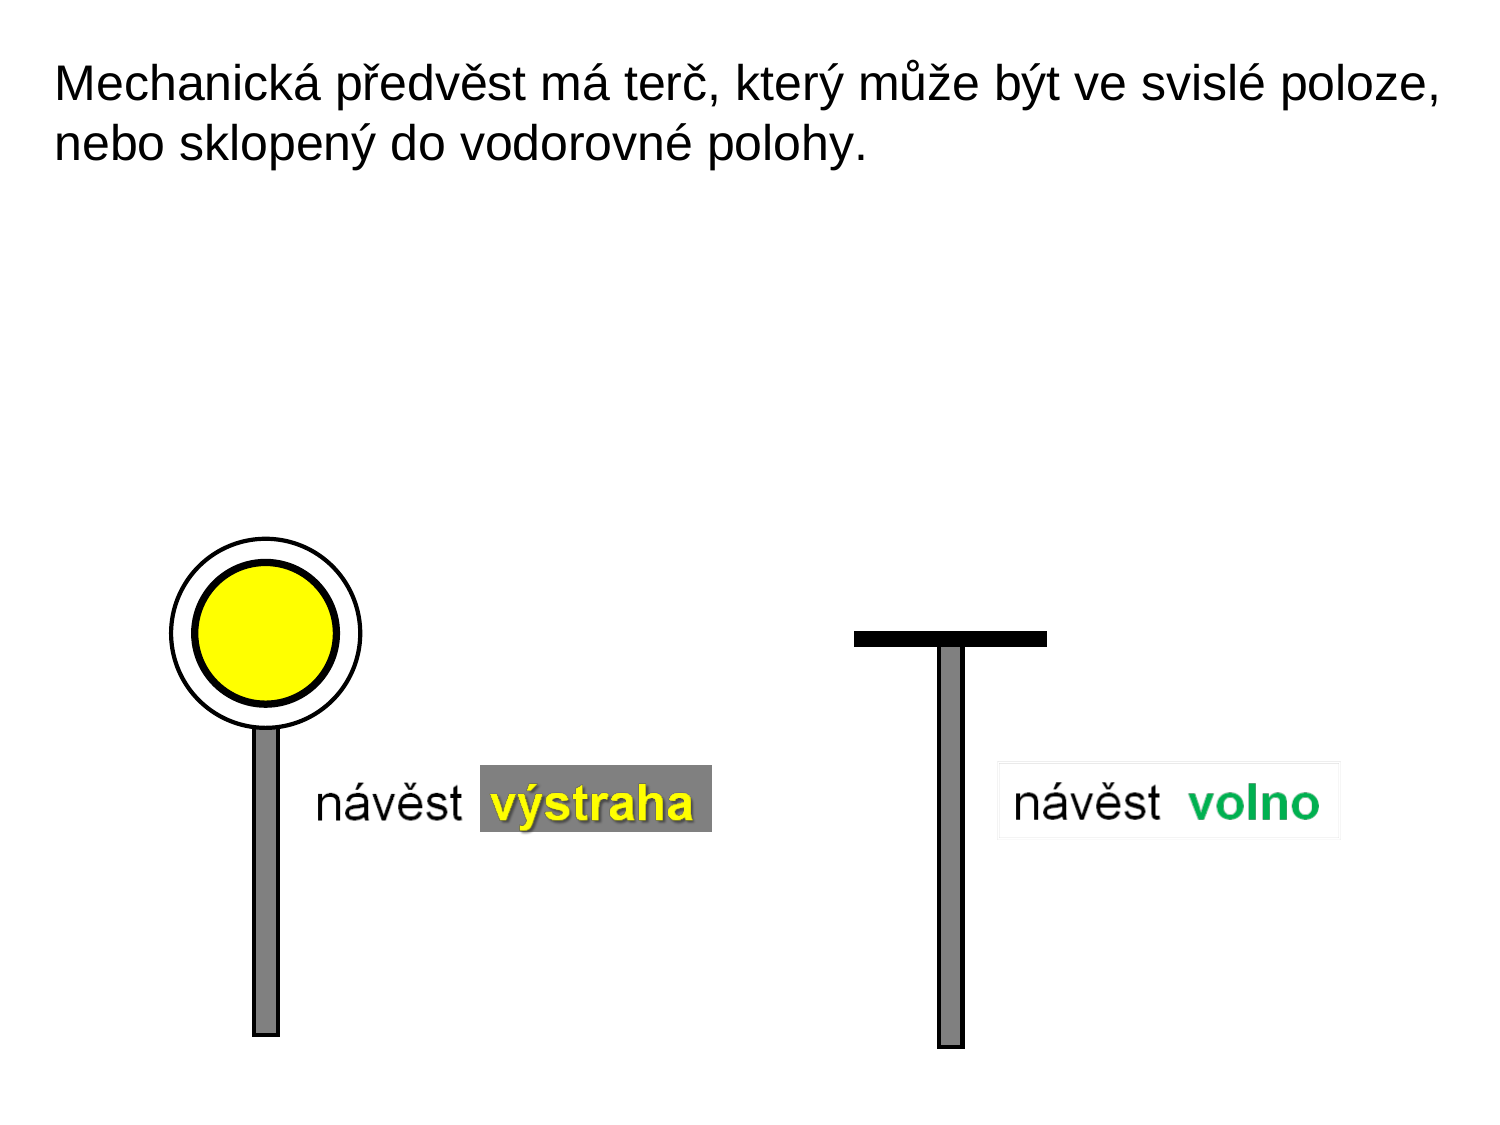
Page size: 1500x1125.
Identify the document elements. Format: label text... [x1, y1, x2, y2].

text_box Mechanická předvěst má terč, který může být ve svislé poloze, nebo sklopený do vodorovné polohy. [40, 42, 1458, 179]
text_box [171, 538, 361, 1035]
picture [284, 754, 730, 841]
text_box [856, 633, 1046, 1047]
picture [982, 755, 1352, 841]
